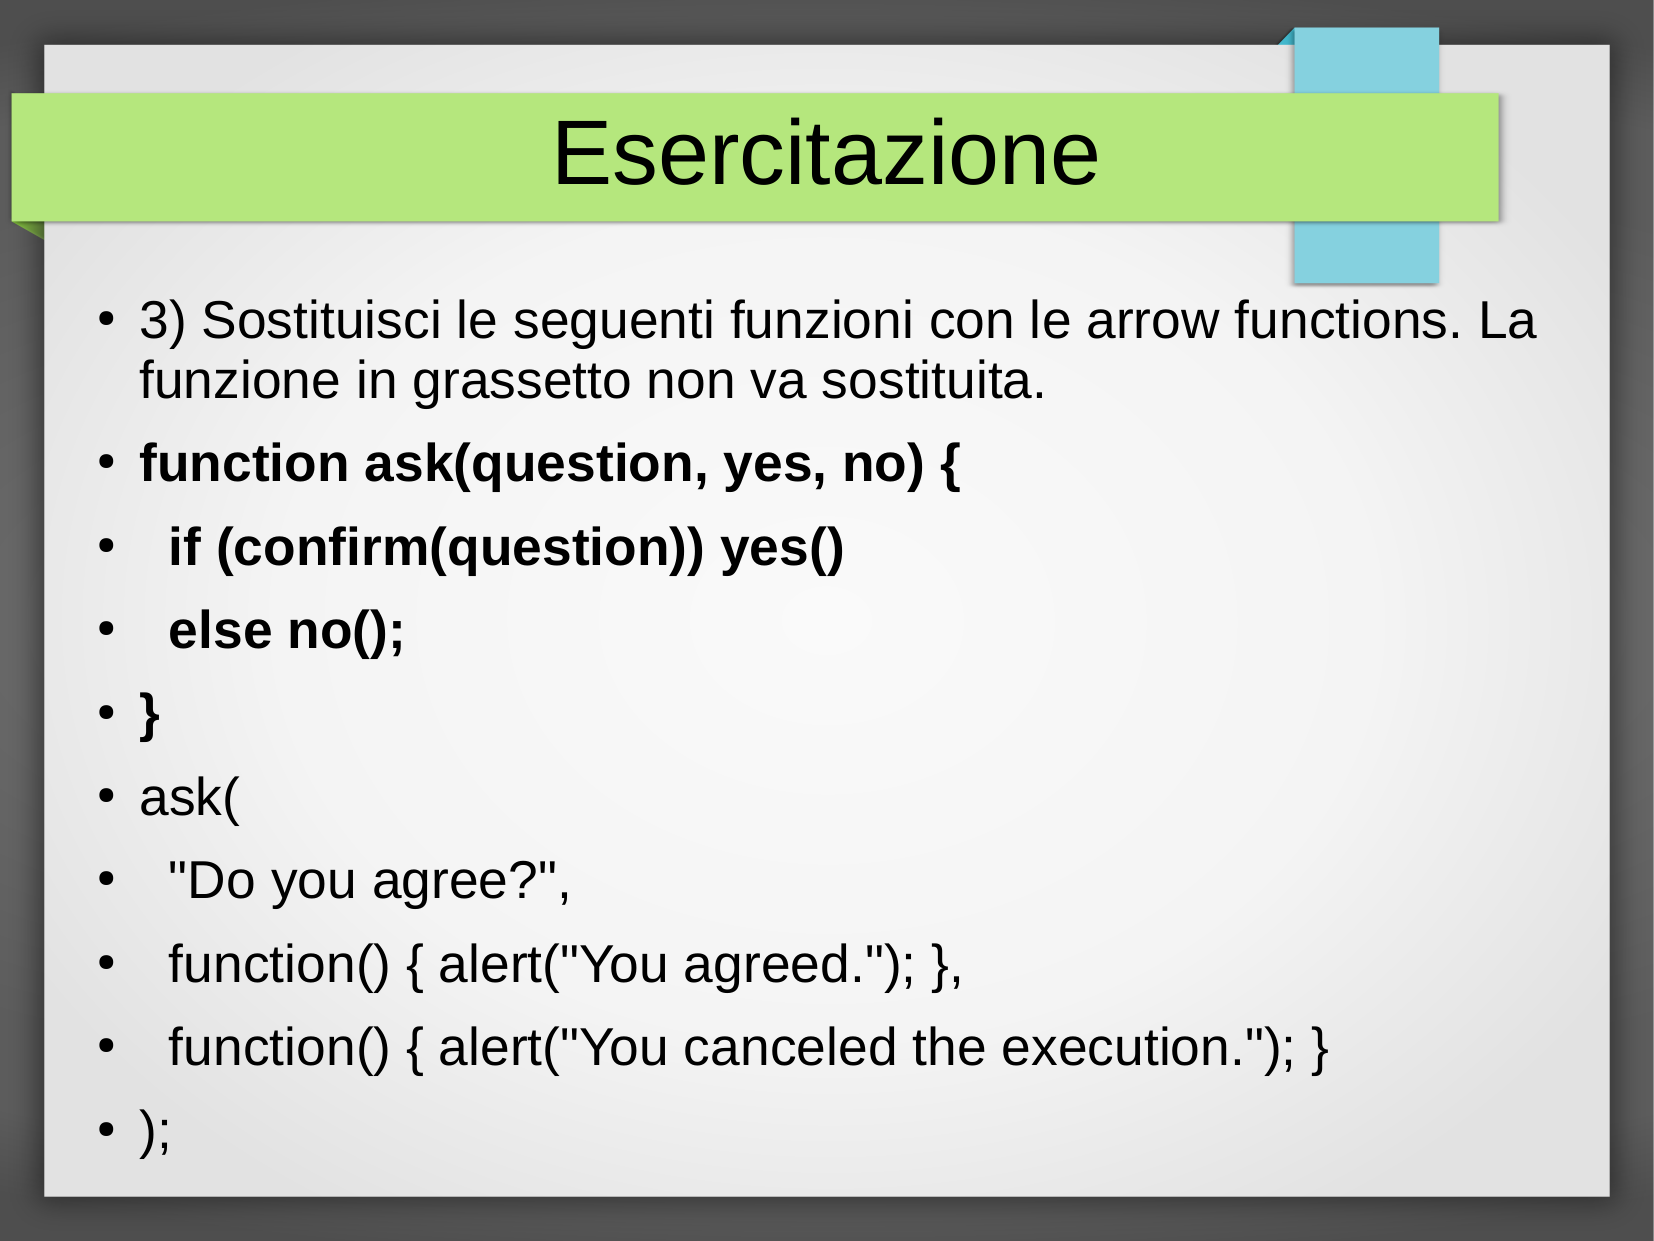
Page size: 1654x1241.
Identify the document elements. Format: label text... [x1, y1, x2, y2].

picture [0, 0, 1654, 1241]
list 3) Sostituisci le seguenti funzioni con le arrow functions. La funzione in grassetto non va sostituita. function ask(question, yes, no) { if (confirm(question)) yes() else no(); } ask( "Do you agree?", function() { alert("You agreed."); }, function() { alert("You canceled the execution."); } ); [82, 290, 1571, 1170]
title Esercitazione [82, 49, 1571, 257]
